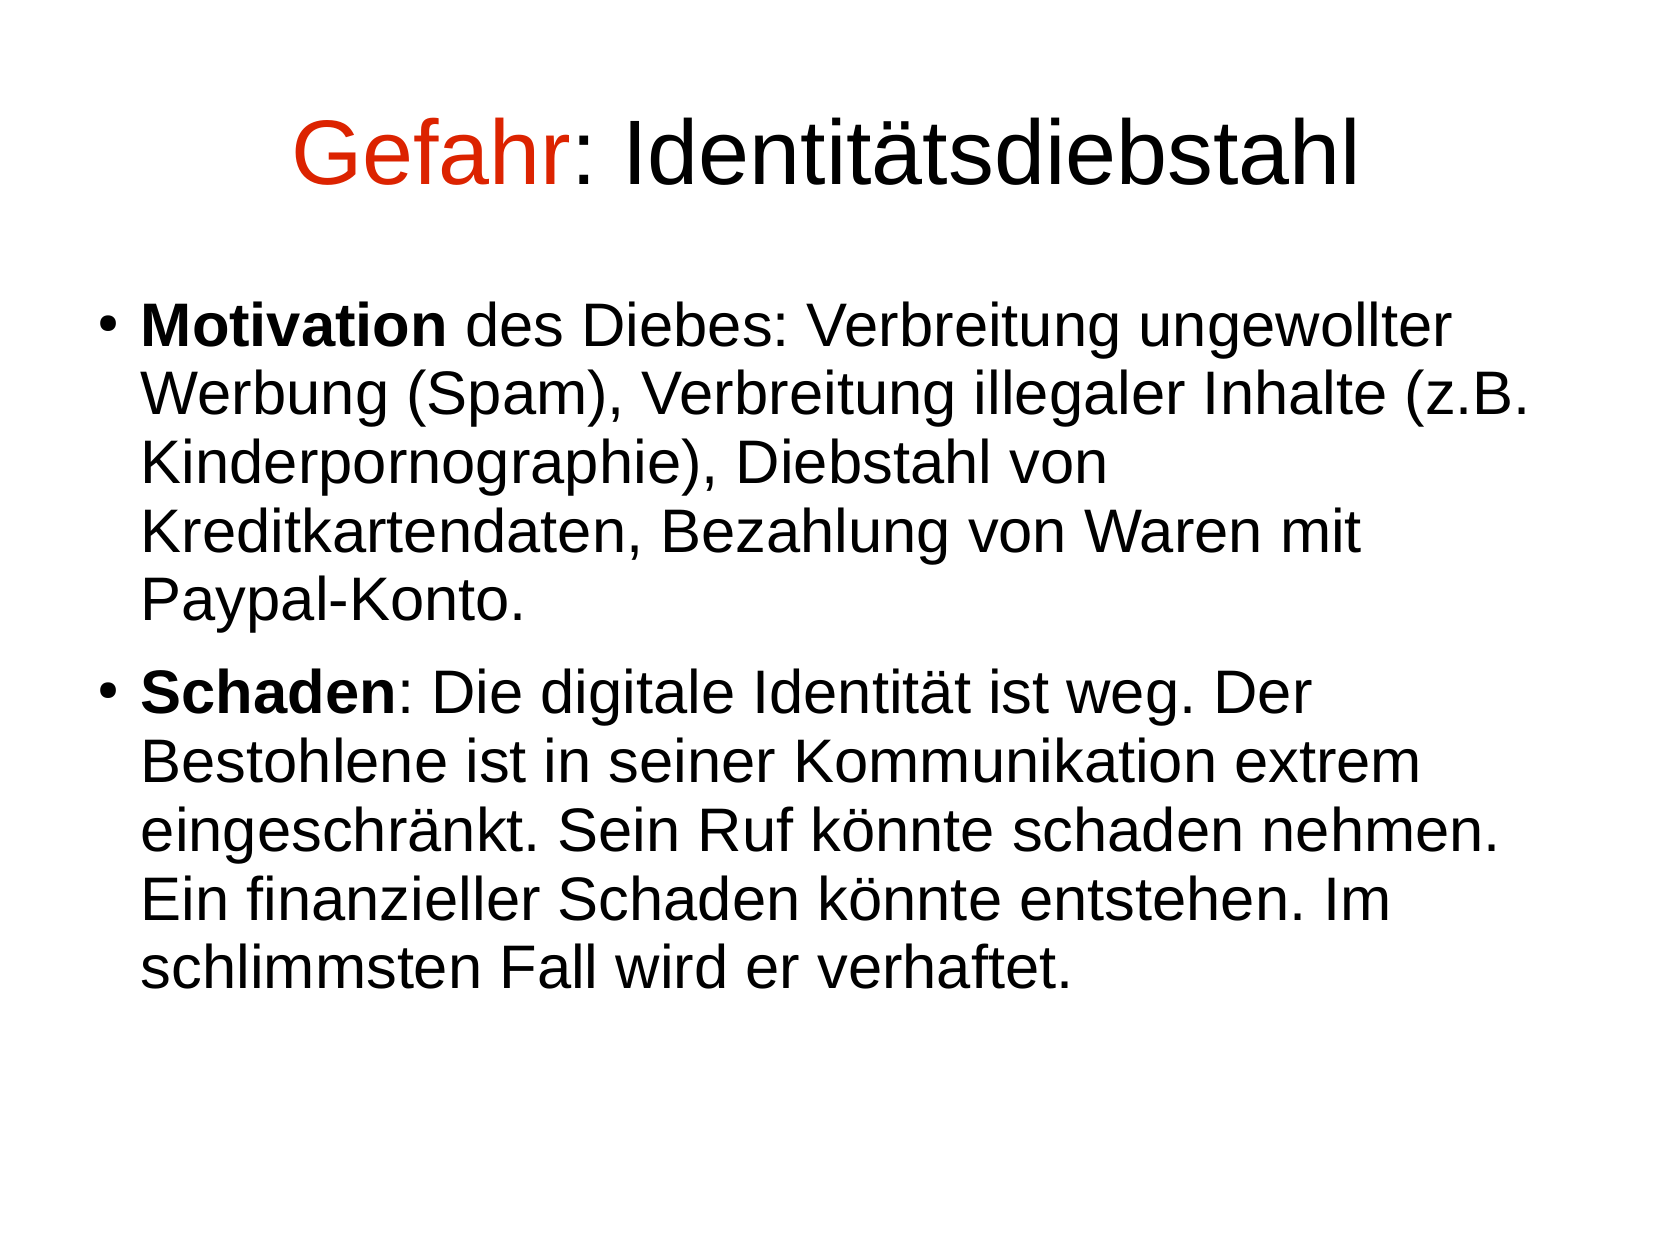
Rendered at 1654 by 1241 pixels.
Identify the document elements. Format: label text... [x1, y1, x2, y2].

list Motivation des Diebes: Verbreitung ungewollter Werbung (Spam), Verbreitung illegaler Inhalte (z.B. Kinderpornographie), Diebstahl von Kreditkartendaten, Bezahlung von Waren mit Paypal-Konto. Schaden: Die digitale Identität ist weg. Der Bestohlene ist in seiner Kommunikation extrem eingeschränkt. Sein Ruf könnte schaden nehmen. Ein finanzieller Schaden könnte entstehen. Im schlimmsten Fall wird er verhaftet. [82, 290, 1571, 1010]
title Gefahr: Identitätsdiebstahl [82, 49, 1571, 257]
